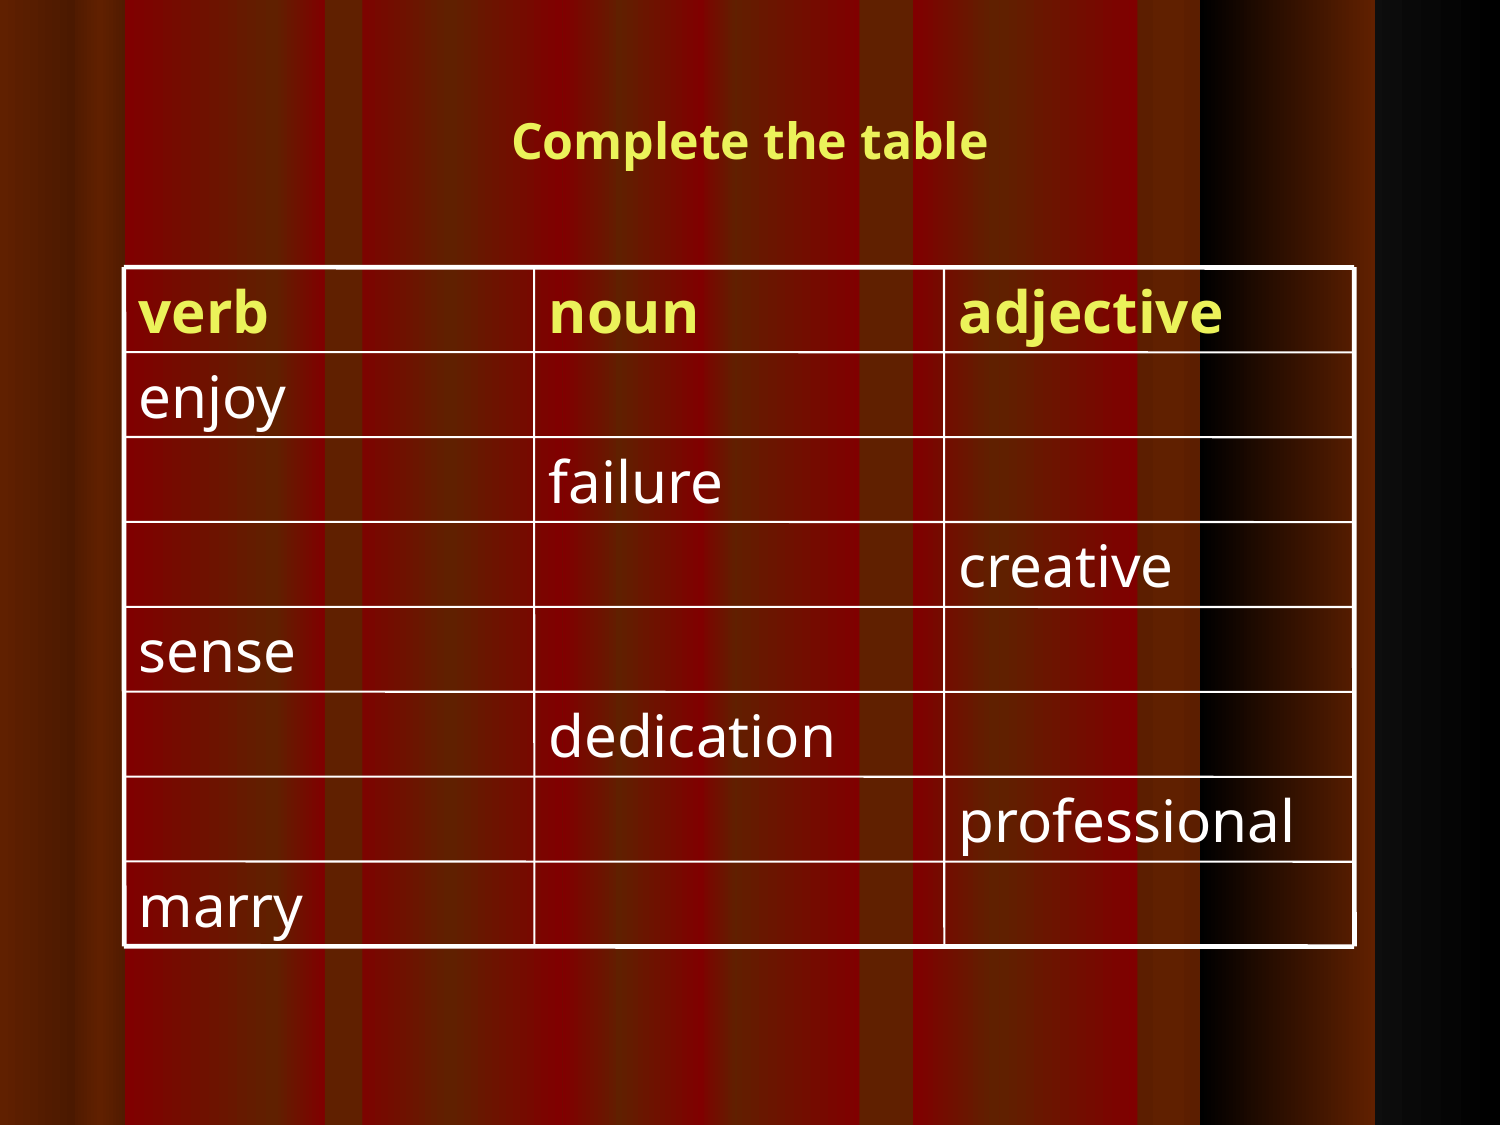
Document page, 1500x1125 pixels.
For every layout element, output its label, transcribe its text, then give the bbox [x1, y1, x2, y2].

title Complete the table [75, 37, 1425, 241]
text_box noun [536, 270, 942, 351]
text_box failure [536, 439, 943, 520]
text_box verb [127, 270, 533, 351]
text_box enjoy [127, 354, 533, 436]
text_box sense [127, 608, 533, 690]
text_box creative [946, 524, 1351, 605]
text_box dedication [536, 693, 943, 775]
text_box adjective [946, 270, 1351, 351]
text_box professional [946, 778, 1352, 860]
text_box marry [127, 863, 533, 944]
